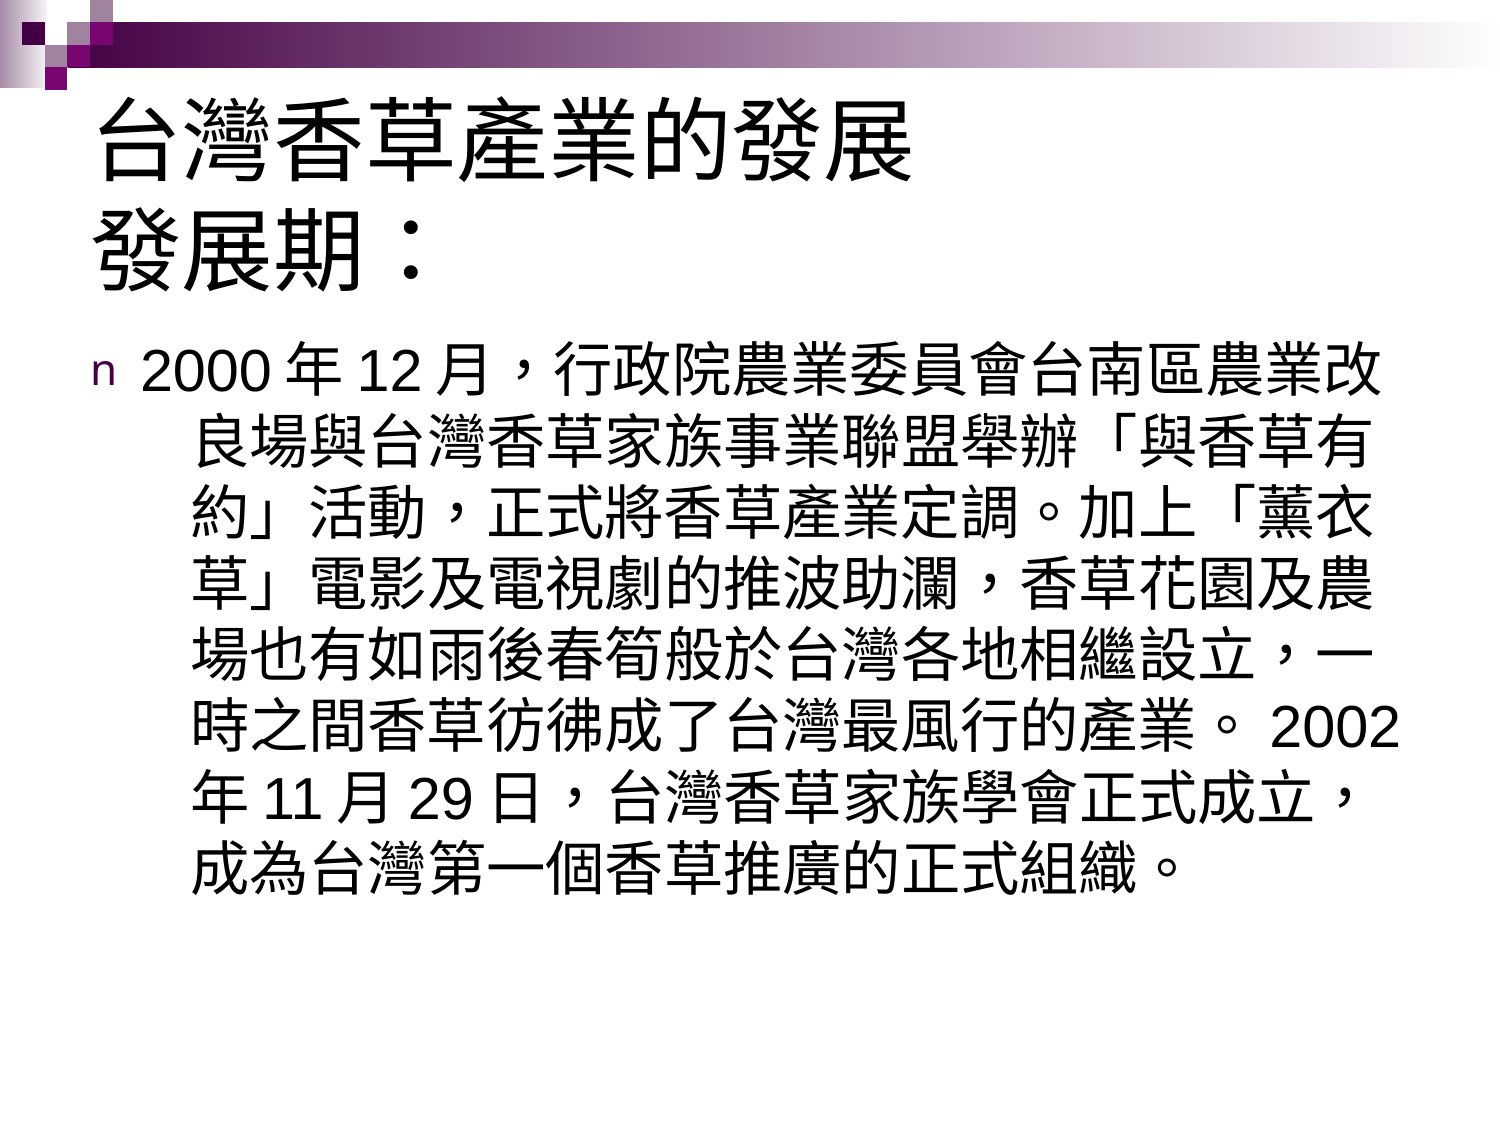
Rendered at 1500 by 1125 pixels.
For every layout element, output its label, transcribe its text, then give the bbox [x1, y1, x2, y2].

title 台灣香草產業的發展 發展期： [75, 75, 1426, 300]
list 2000年12月，行政院農業委員會台南區農業改良場與台灣香草家族事業聯盟舉辦「與香草有約」活動，正式將香草產業定調。加上「薰衣草」電影及電視劇的推波助瀾，香草花園及農場也有如雨後春筍般於台灣各地相繼設立，一時之間香草彷彿成了台灣最風行的產業。2002年11月29日，台灣香草家族學會正式成立，成為台灣第一個香草推廣的正式組織。 [75, 324, 1426, 963]
